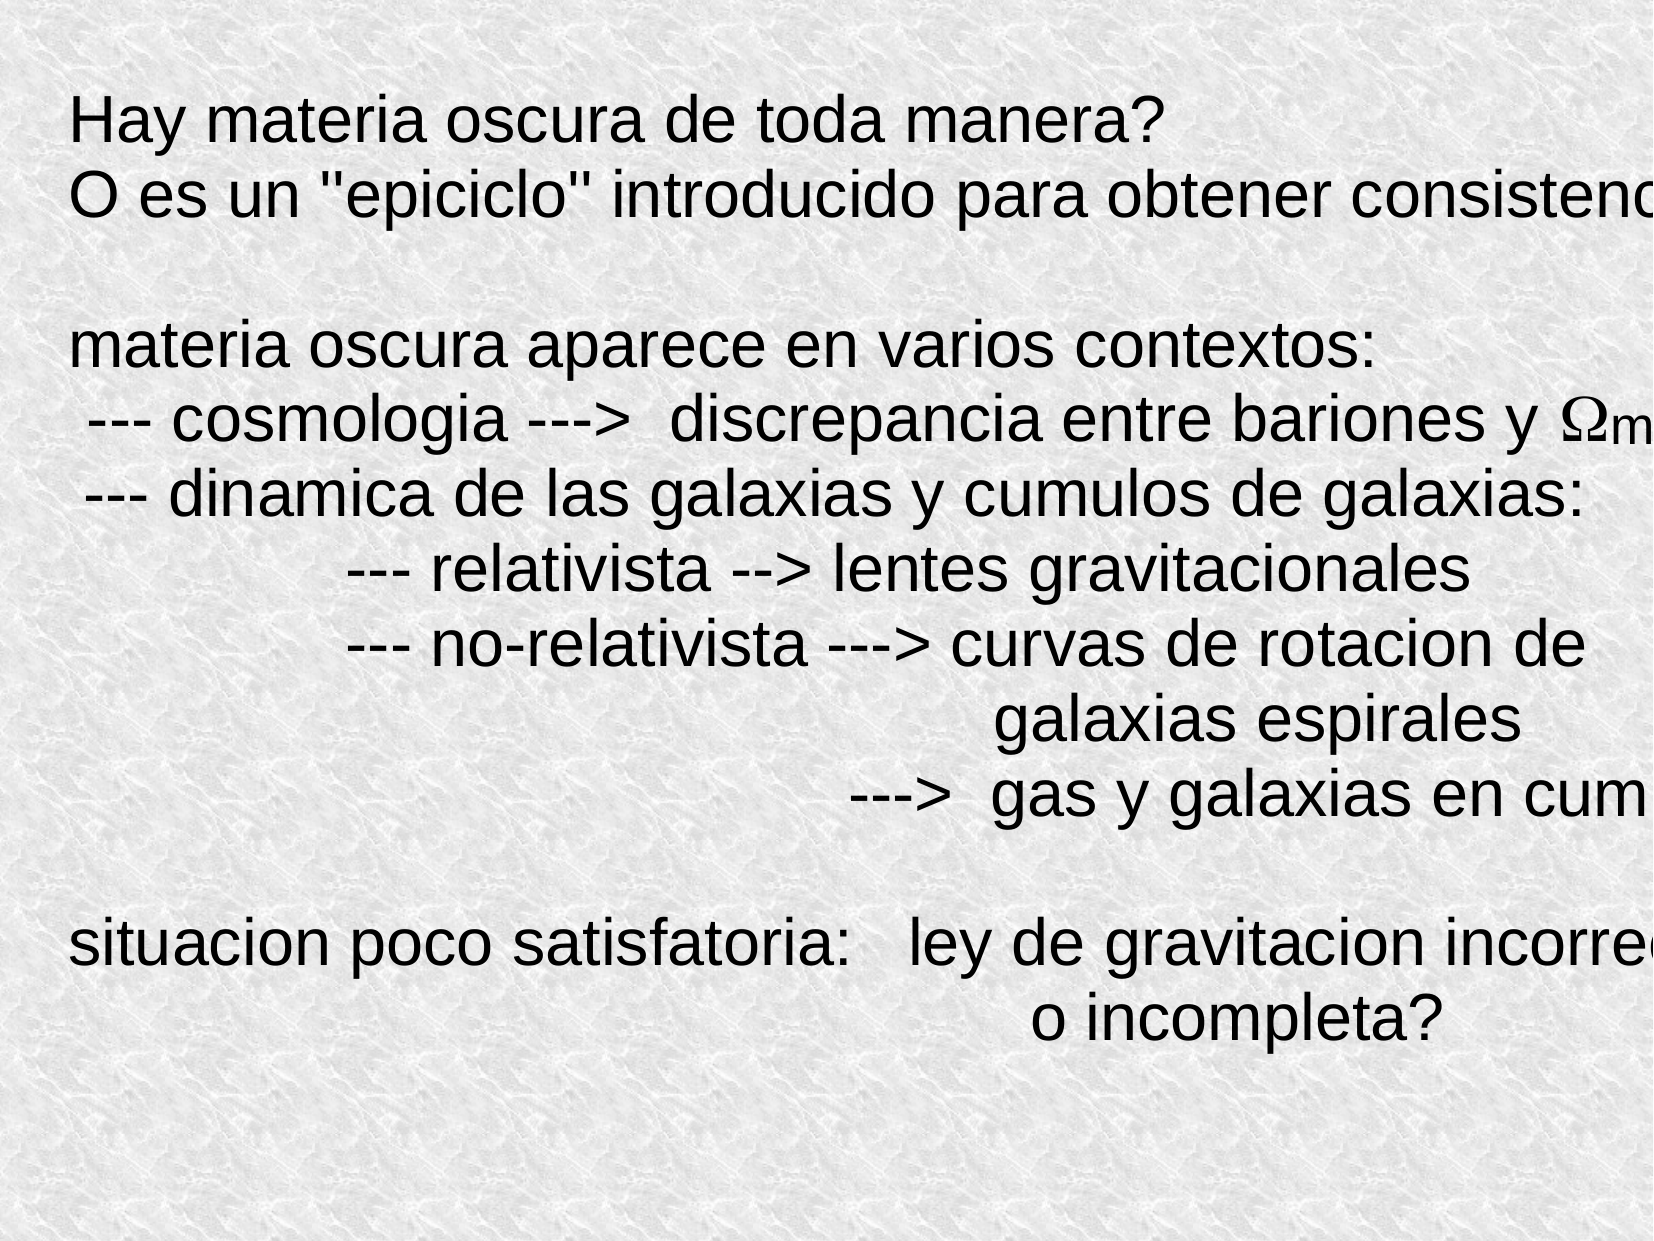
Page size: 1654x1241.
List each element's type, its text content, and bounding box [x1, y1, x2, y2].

picture [0, 0, 1654, 1241]
text_box Hay materia oscura de toda manera? O es un ''epiciclo'' introducido para obtener consistencia? materia oscura aparece en varios contextos: --- cosmologia ---> discrepancia entre bariones y m --- dinamica de las galaxias y cumulos de galaxias: --- relativista --> lentes gravitacionales --- no-relativista ---> curvas de rotacion de galaxias espirales ---> gas y galaxias en cumulos situacion poco satisfatoria: ley de gravitacion incorrecta o incompleta? [53, 75, 1619, 1160]
